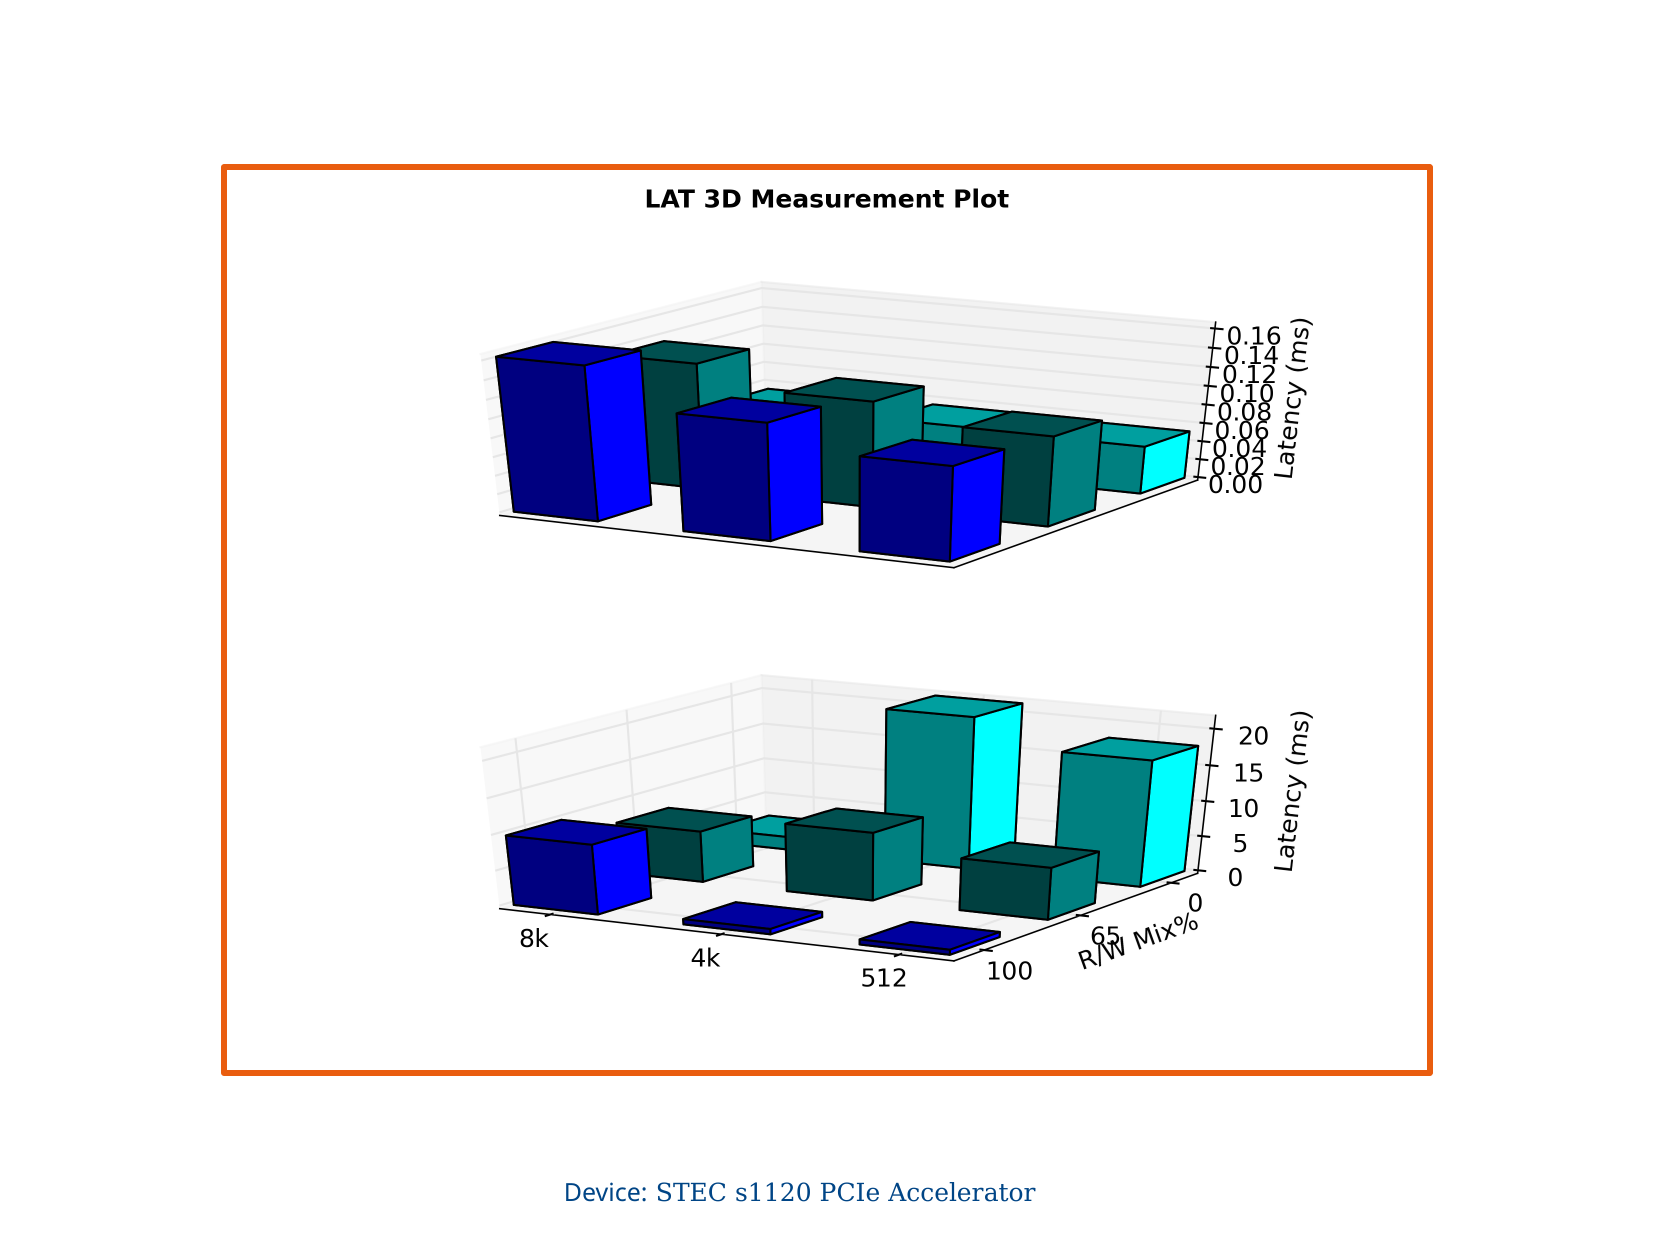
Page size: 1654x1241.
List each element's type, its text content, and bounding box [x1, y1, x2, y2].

text_box Device: STEC s1120 PCIe Accelerator [549, 1166, 1105, 1224]
picture [226, 170, 1427, 1071]
